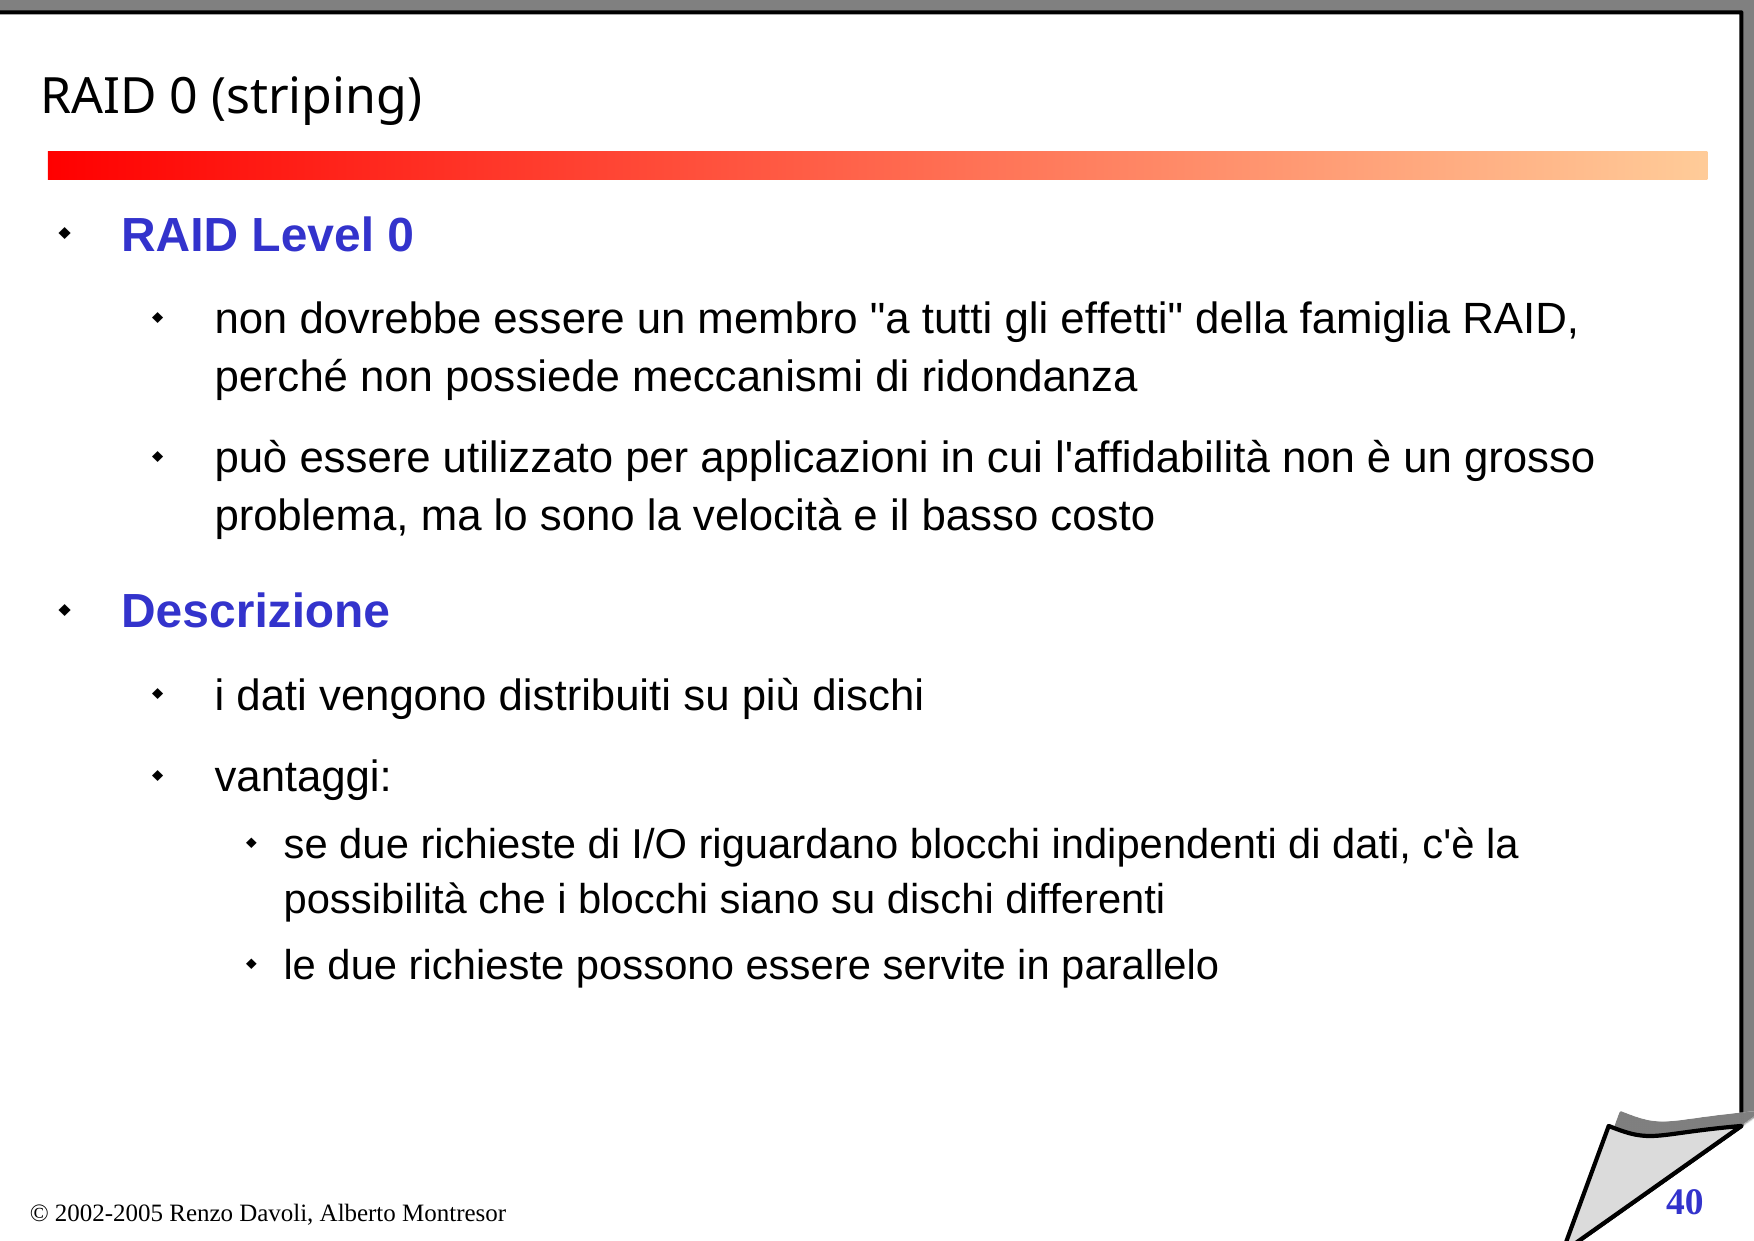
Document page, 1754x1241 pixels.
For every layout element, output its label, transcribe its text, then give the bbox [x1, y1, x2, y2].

list RAID Level 0 non dovrebbe essere un membro "a tutti gli effetti" della famiglia RAID, perché non possiede meccanismi di ridondanza può essere utilizzato per applicazioni in cui l'affidabilità non è un grosso problema, ma lo sono la velocità e il basso costo Descrizione i dati vengono distribuiti su più dischi vantaggi: se due richieste di I/O riguardano blocchi indipendenti di dati, c'è la possibilità che i blocchi siano su dischi differenti le due richieste possono essere servite in parallelo [58, 206, 1696, 1068]
title RAID 0 (striping) [40, 49, 1714, 144]
